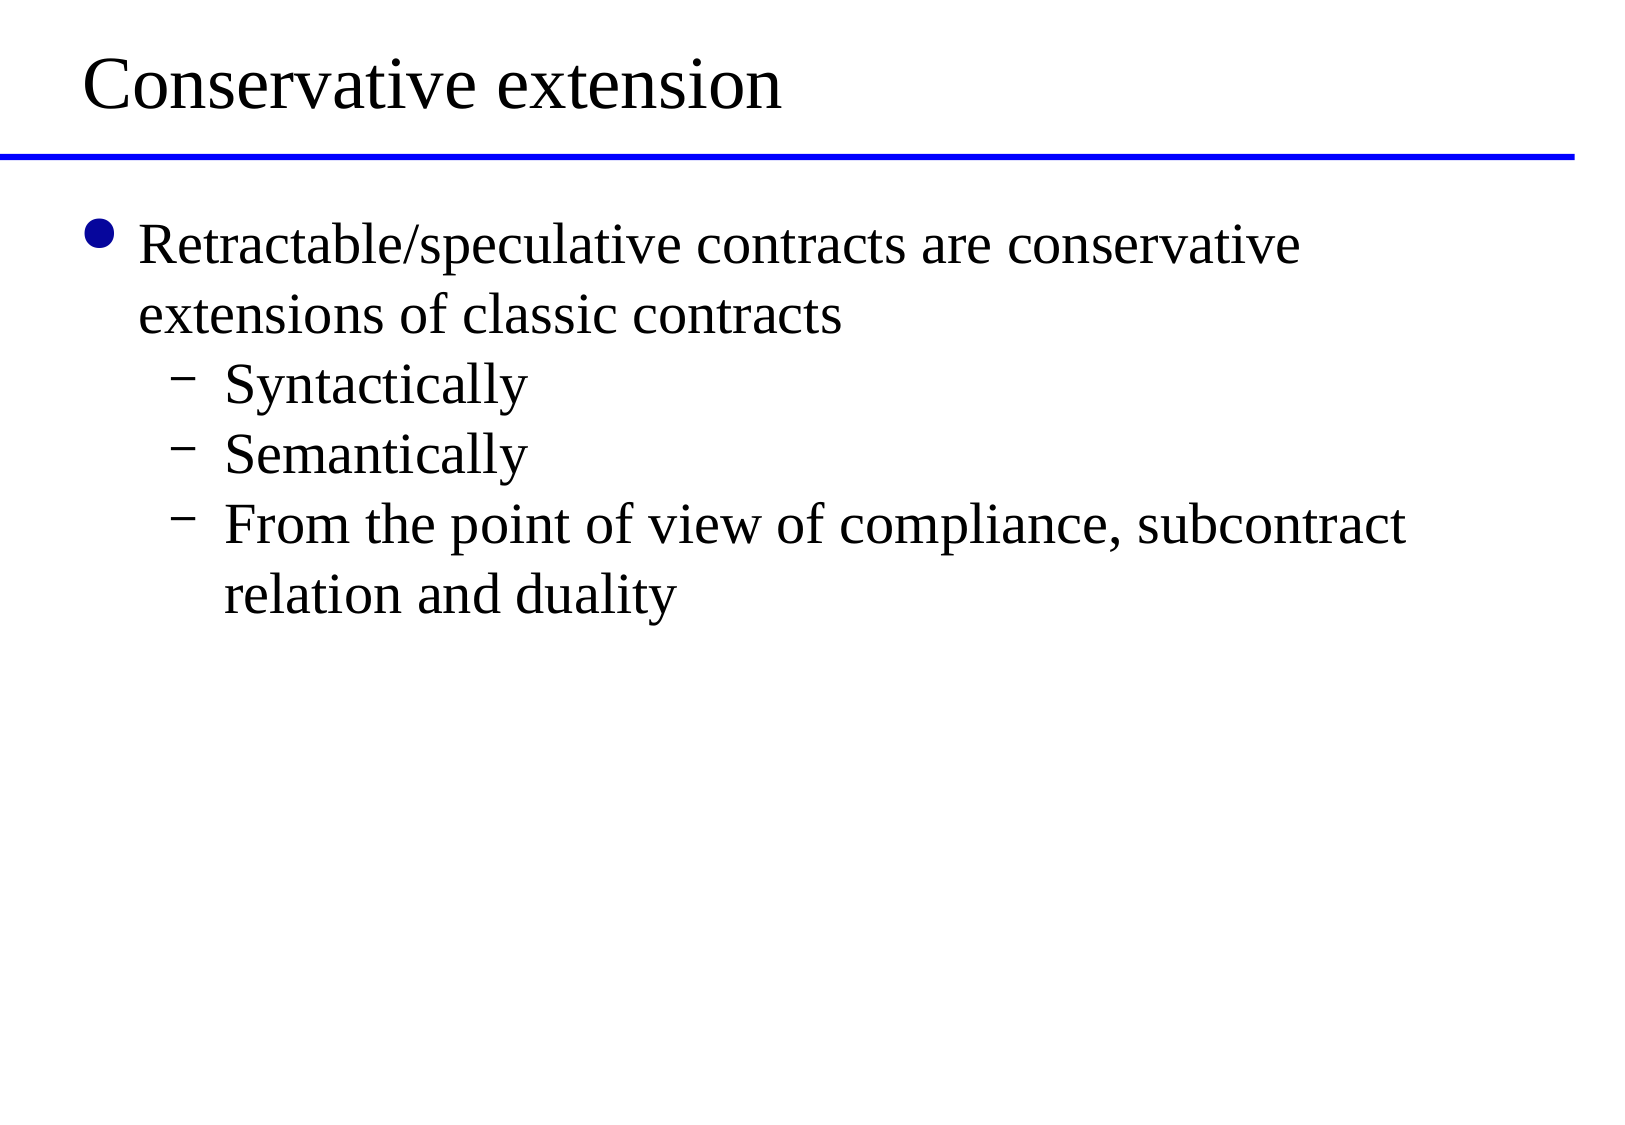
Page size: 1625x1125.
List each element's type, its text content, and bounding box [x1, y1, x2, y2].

title Conservative extension [67, 27, 1544, 131]
list Retractable/speculative contracts are conservative extensions of classic contracts Syntactically Semantically From the point of view of compliance, subcontract relation and duality [67, 198, 1478, 1061]
